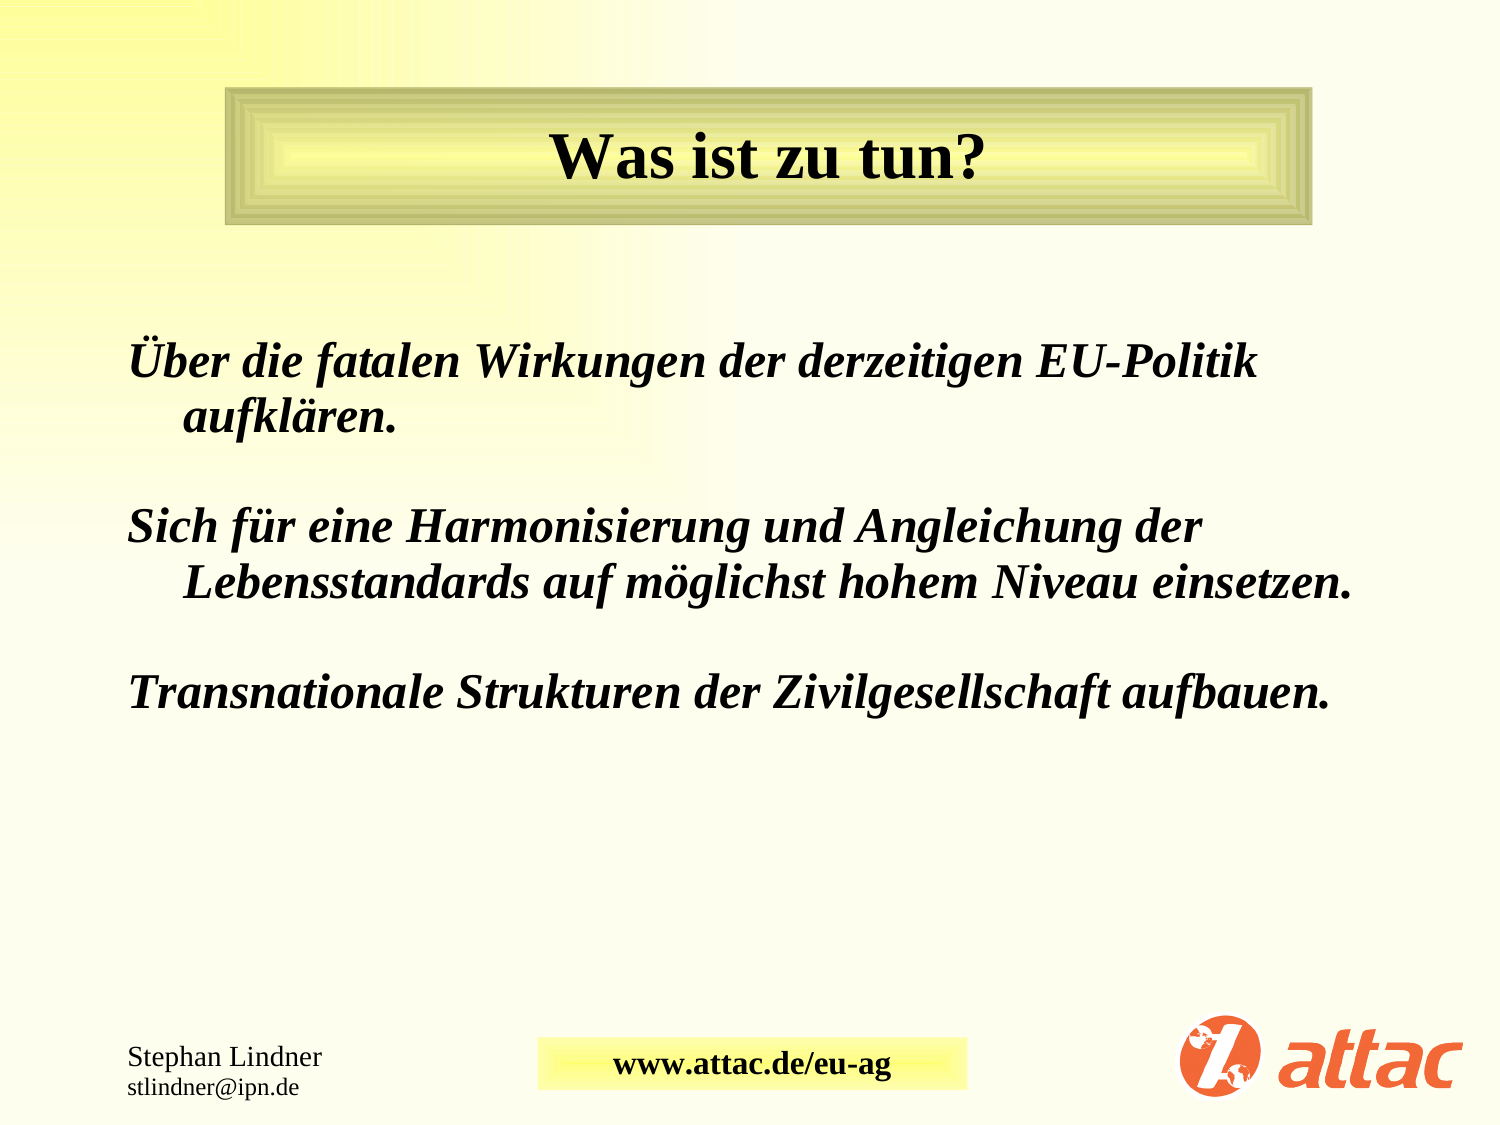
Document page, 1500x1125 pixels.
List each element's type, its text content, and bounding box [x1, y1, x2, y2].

picture [1175, 1012, 1463, 1101]
list Über die fatalen Wirkungen der derzeitigen EU-Politik aufklären. Sich für eine Harmonisierung und Angleichung der Lebensstandards auf möglichst hohem Niveau einsetzen. Transnationale Strukturen der Zivilgesellschaft aufbauen. [112, 324, 1388, 1001]
title Was ist zu tun? [224, 87, 1313, 226]
text_box Stephan Lindner stlindner@ipn.de [112, 1032, 338, 1109]
text_box www.attac.de/eu-ag [537, 1037, 968, 1090]
